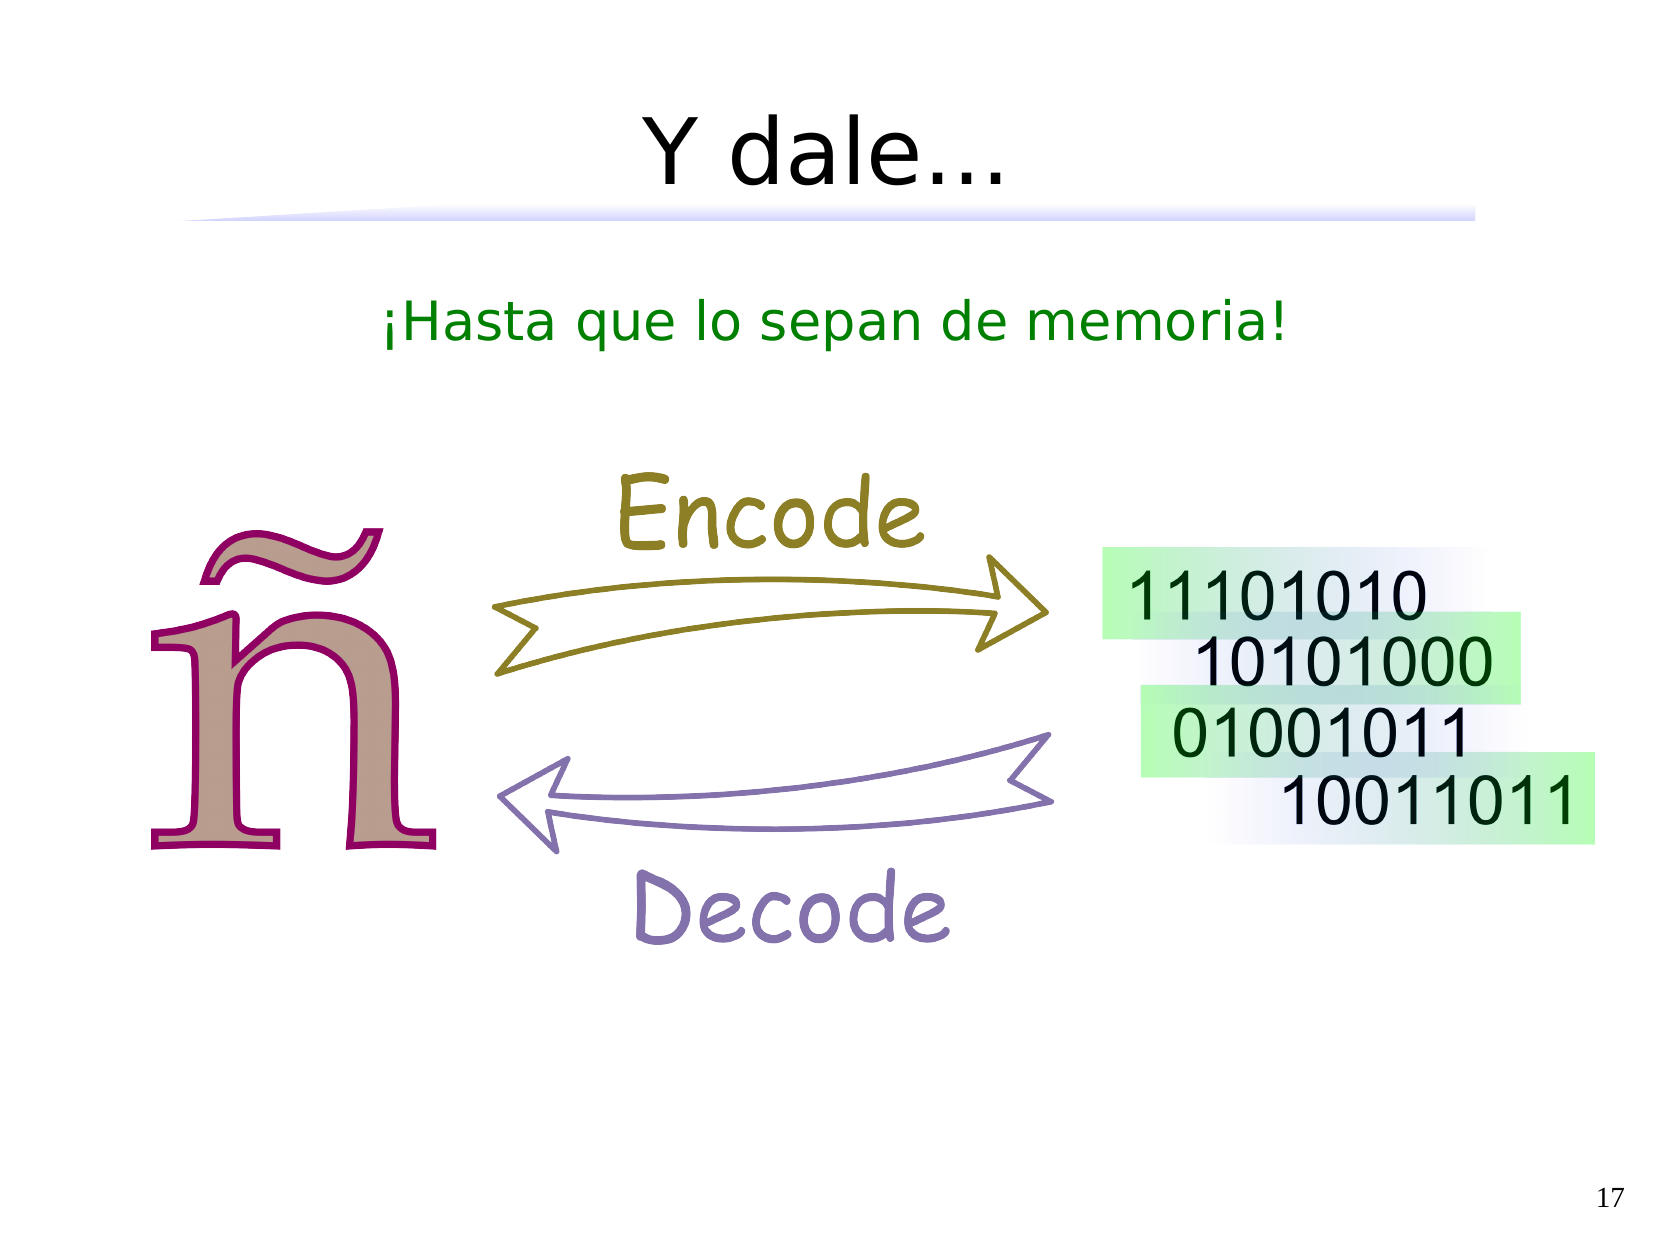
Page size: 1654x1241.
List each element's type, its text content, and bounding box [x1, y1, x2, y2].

title Y dale... [82, 49, 1571, 257]
picture [151, 472, 1595, 945]
list ¡Hasta que lo sepan de memoria! [82, 290, 1571, 414]
